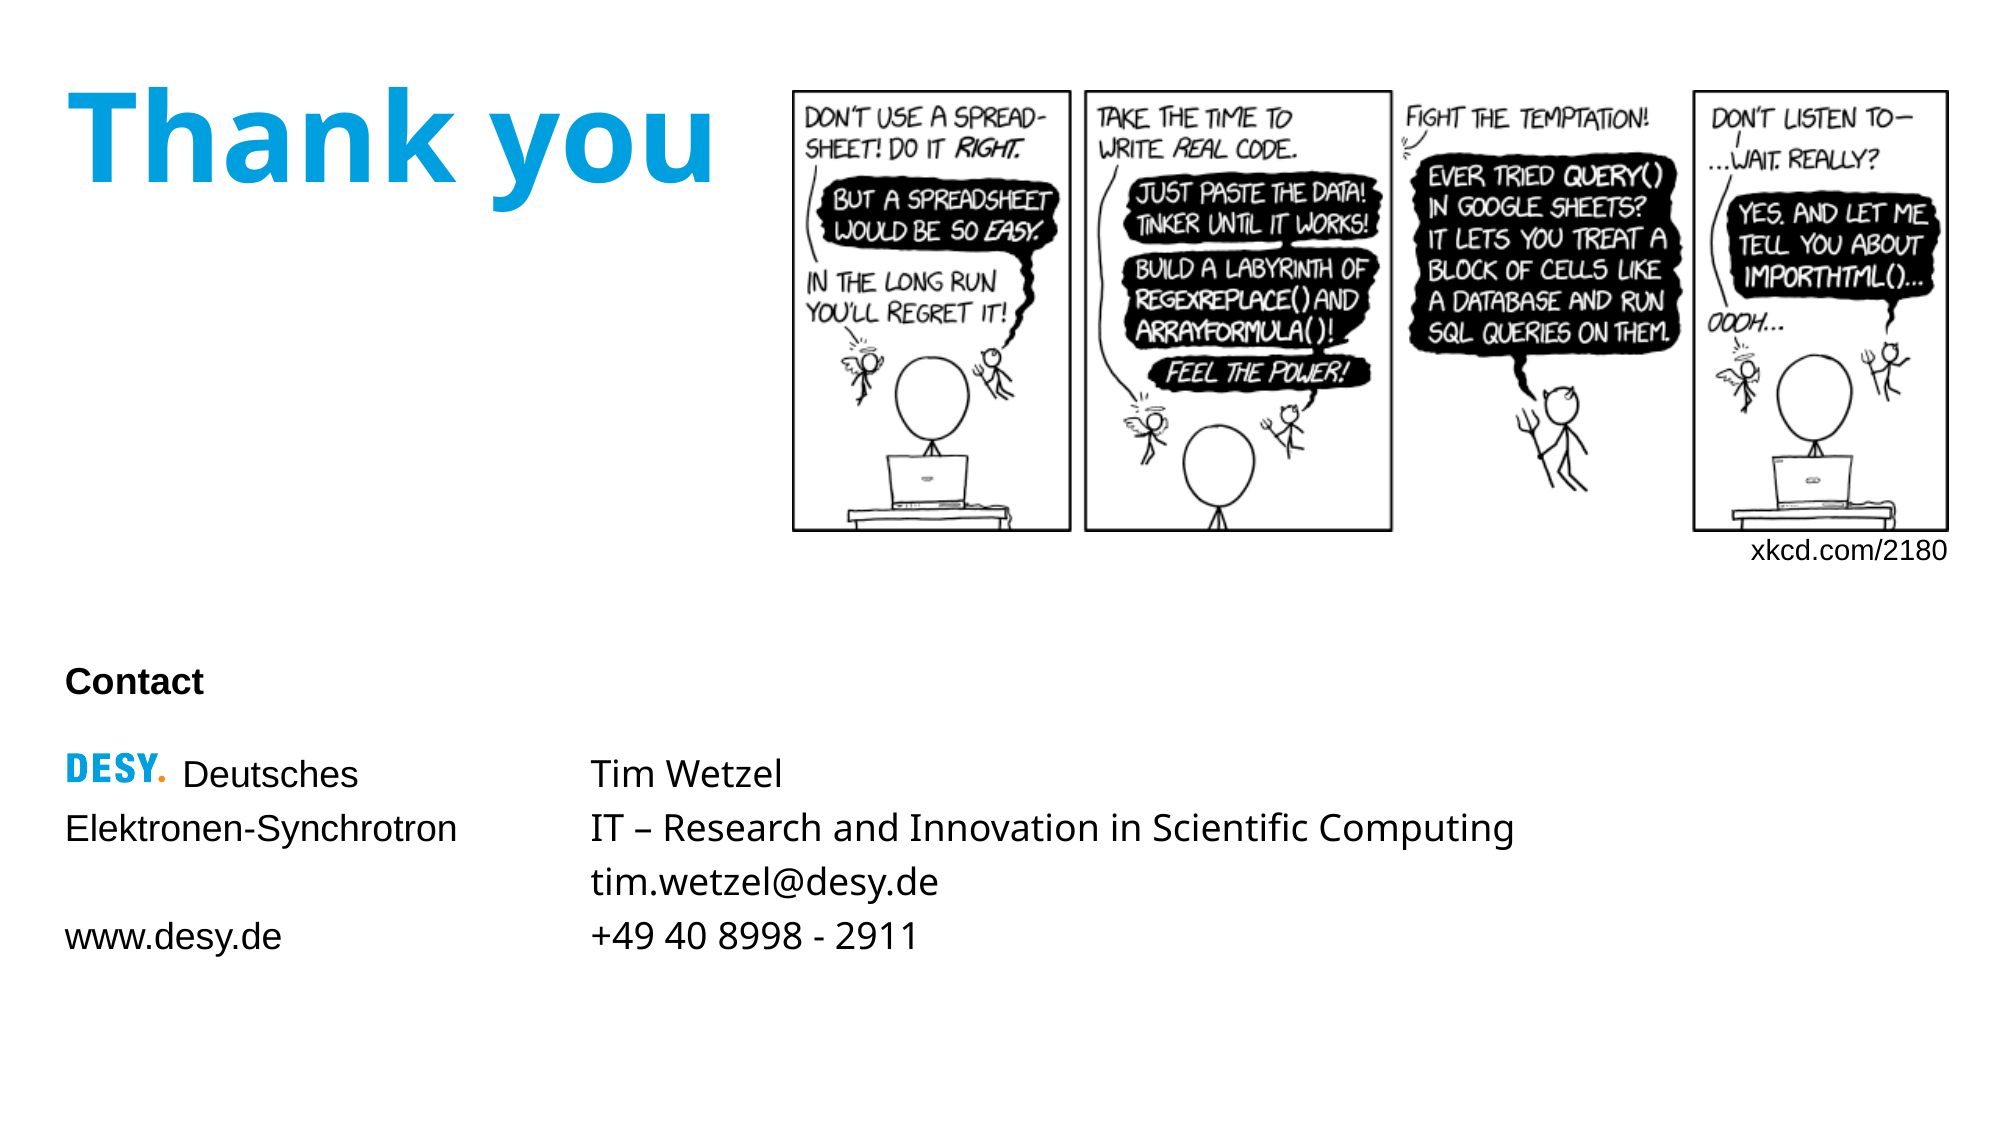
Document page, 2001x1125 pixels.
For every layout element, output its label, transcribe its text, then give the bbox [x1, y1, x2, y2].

text_box xkcd.com/2180 [1736, 524, 1979, 585]
list Tim Wetzel IT – Research and Innovation in Scientific Computing tim.wetzel@desy.de +49 40 8998 - 2911 [590, 740, 1654, 1053]
picture [792, 90, 1949, 532]
title Thank you [66, 57, 1934, 634]
